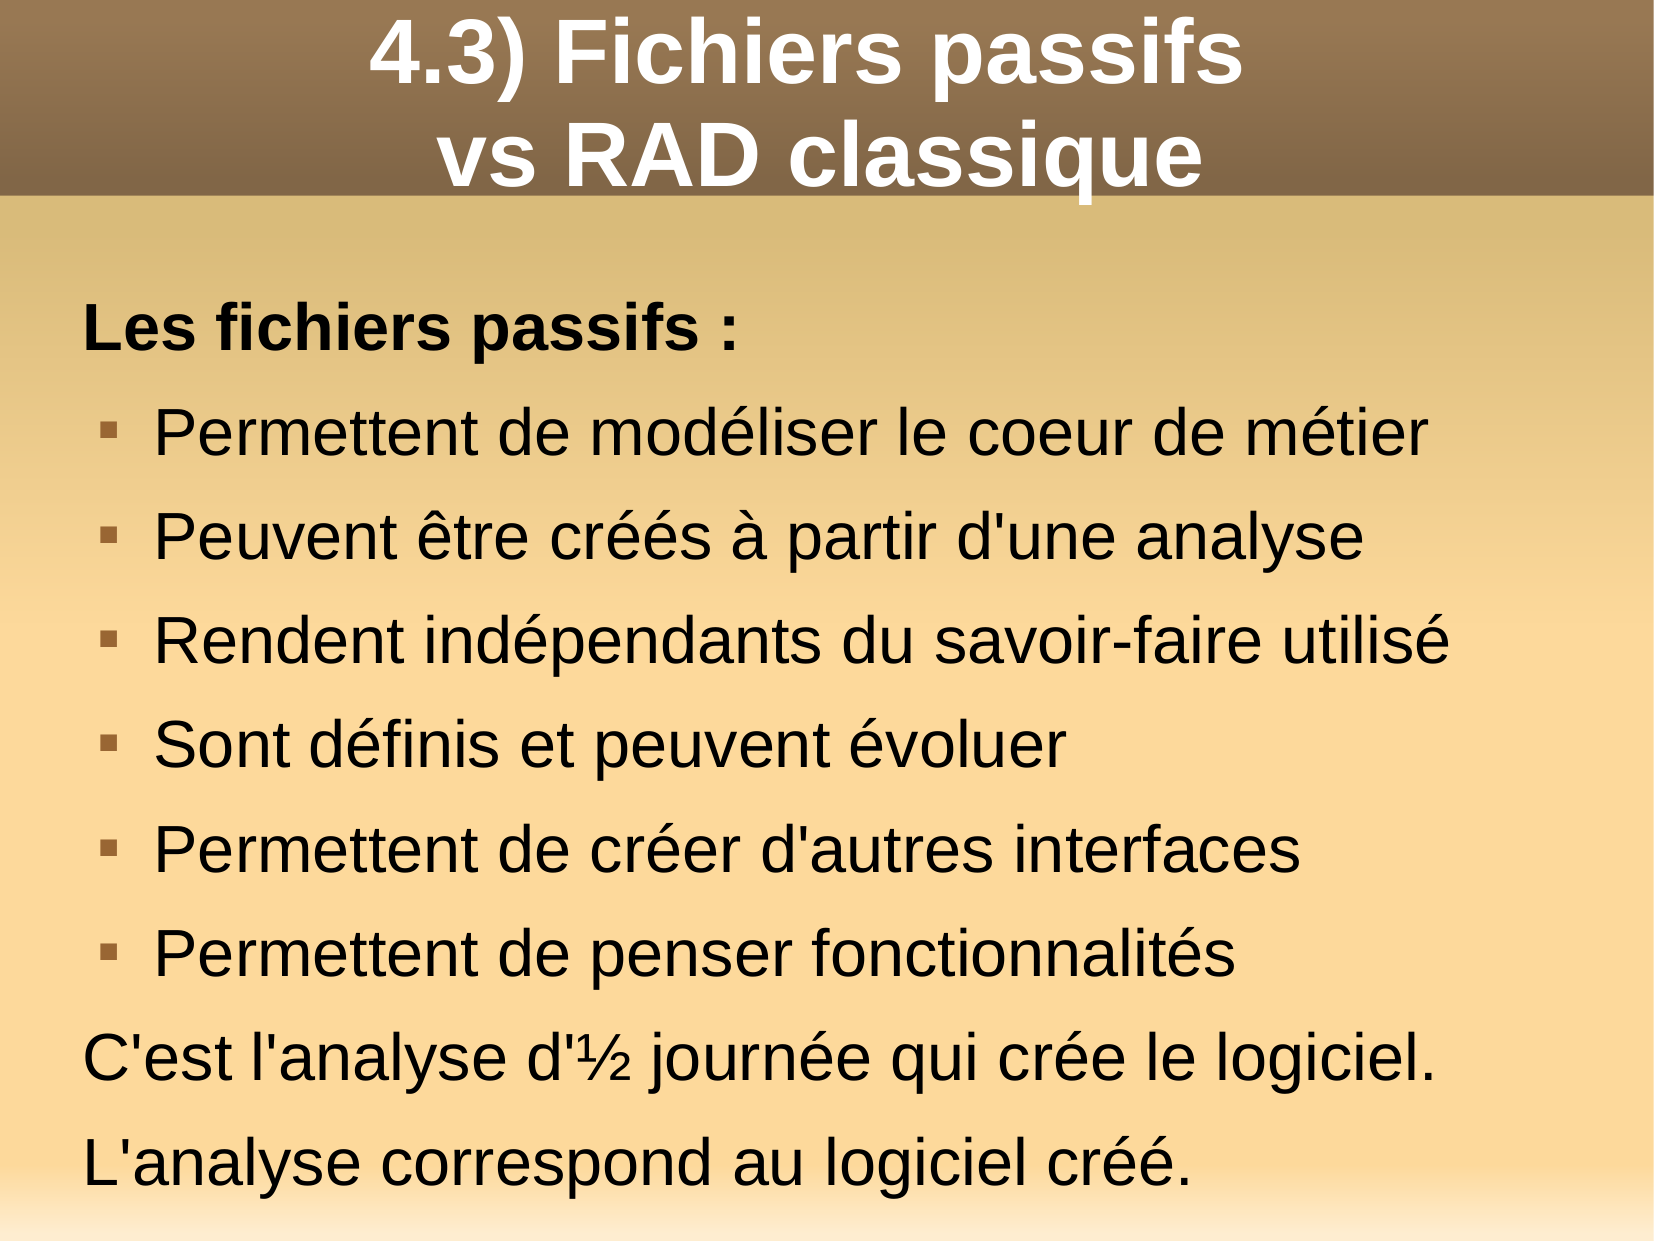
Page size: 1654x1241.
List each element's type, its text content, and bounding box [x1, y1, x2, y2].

title 4.3) Fichiers passifs vs RAD classique [76, 1, 1565, 207]
picture [0, 0, 1654, 1241]
list Les fichiers passifs : Permettent de modéliser le coeur de métier Peuvent être créés à partir d'une analyse Rendent indépendants du savoir-faire utilisé Sont définis et peuvent évoluer Permettent de créer d'autres interfaces Permettent de penser fonctionnalités C'est l'analyse d'½ journée qui crée le logiciel. L'analyse correspond au logiciel créé. [82, 290, 1571, 1200]
